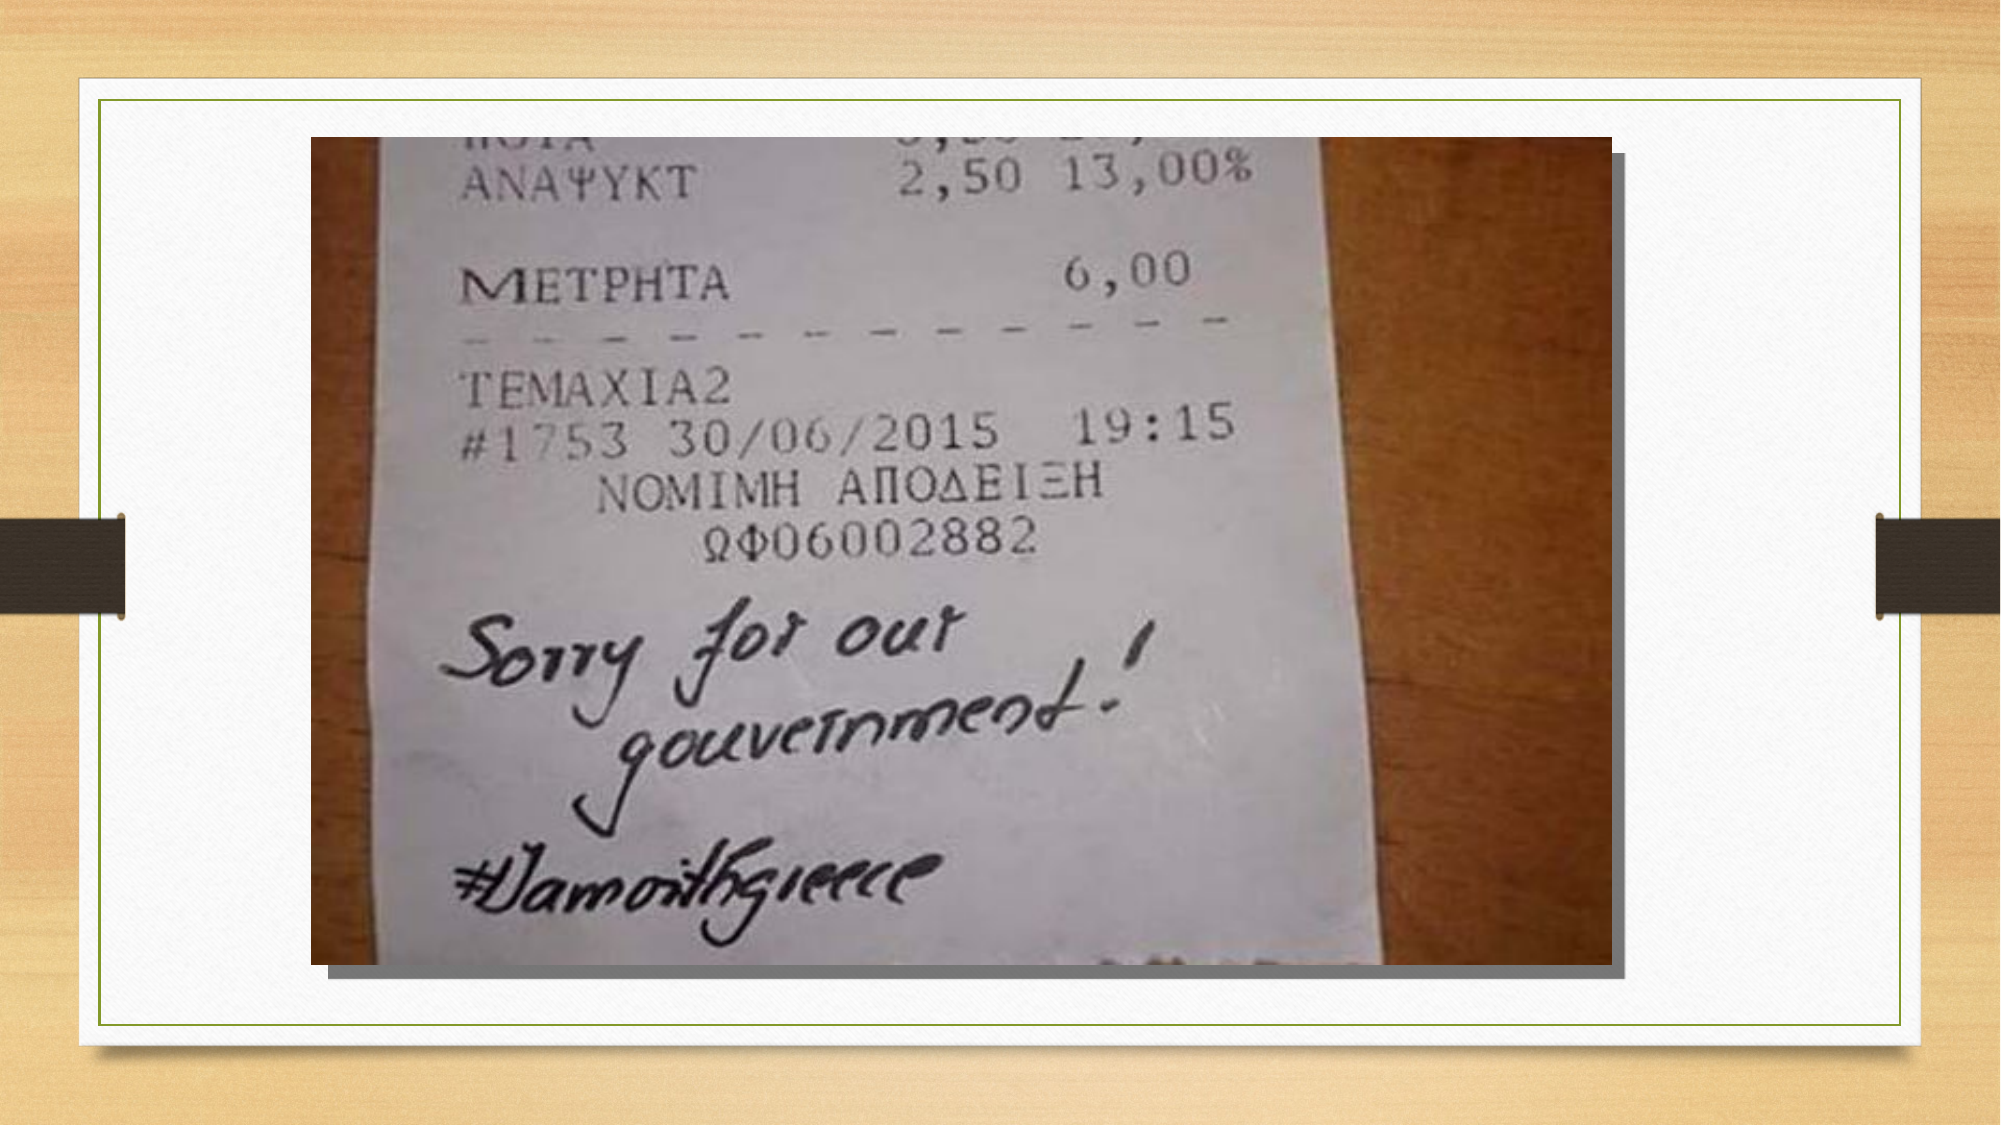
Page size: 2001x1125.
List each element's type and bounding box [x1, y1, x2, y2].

picture [311, 137, 1612, 965]
